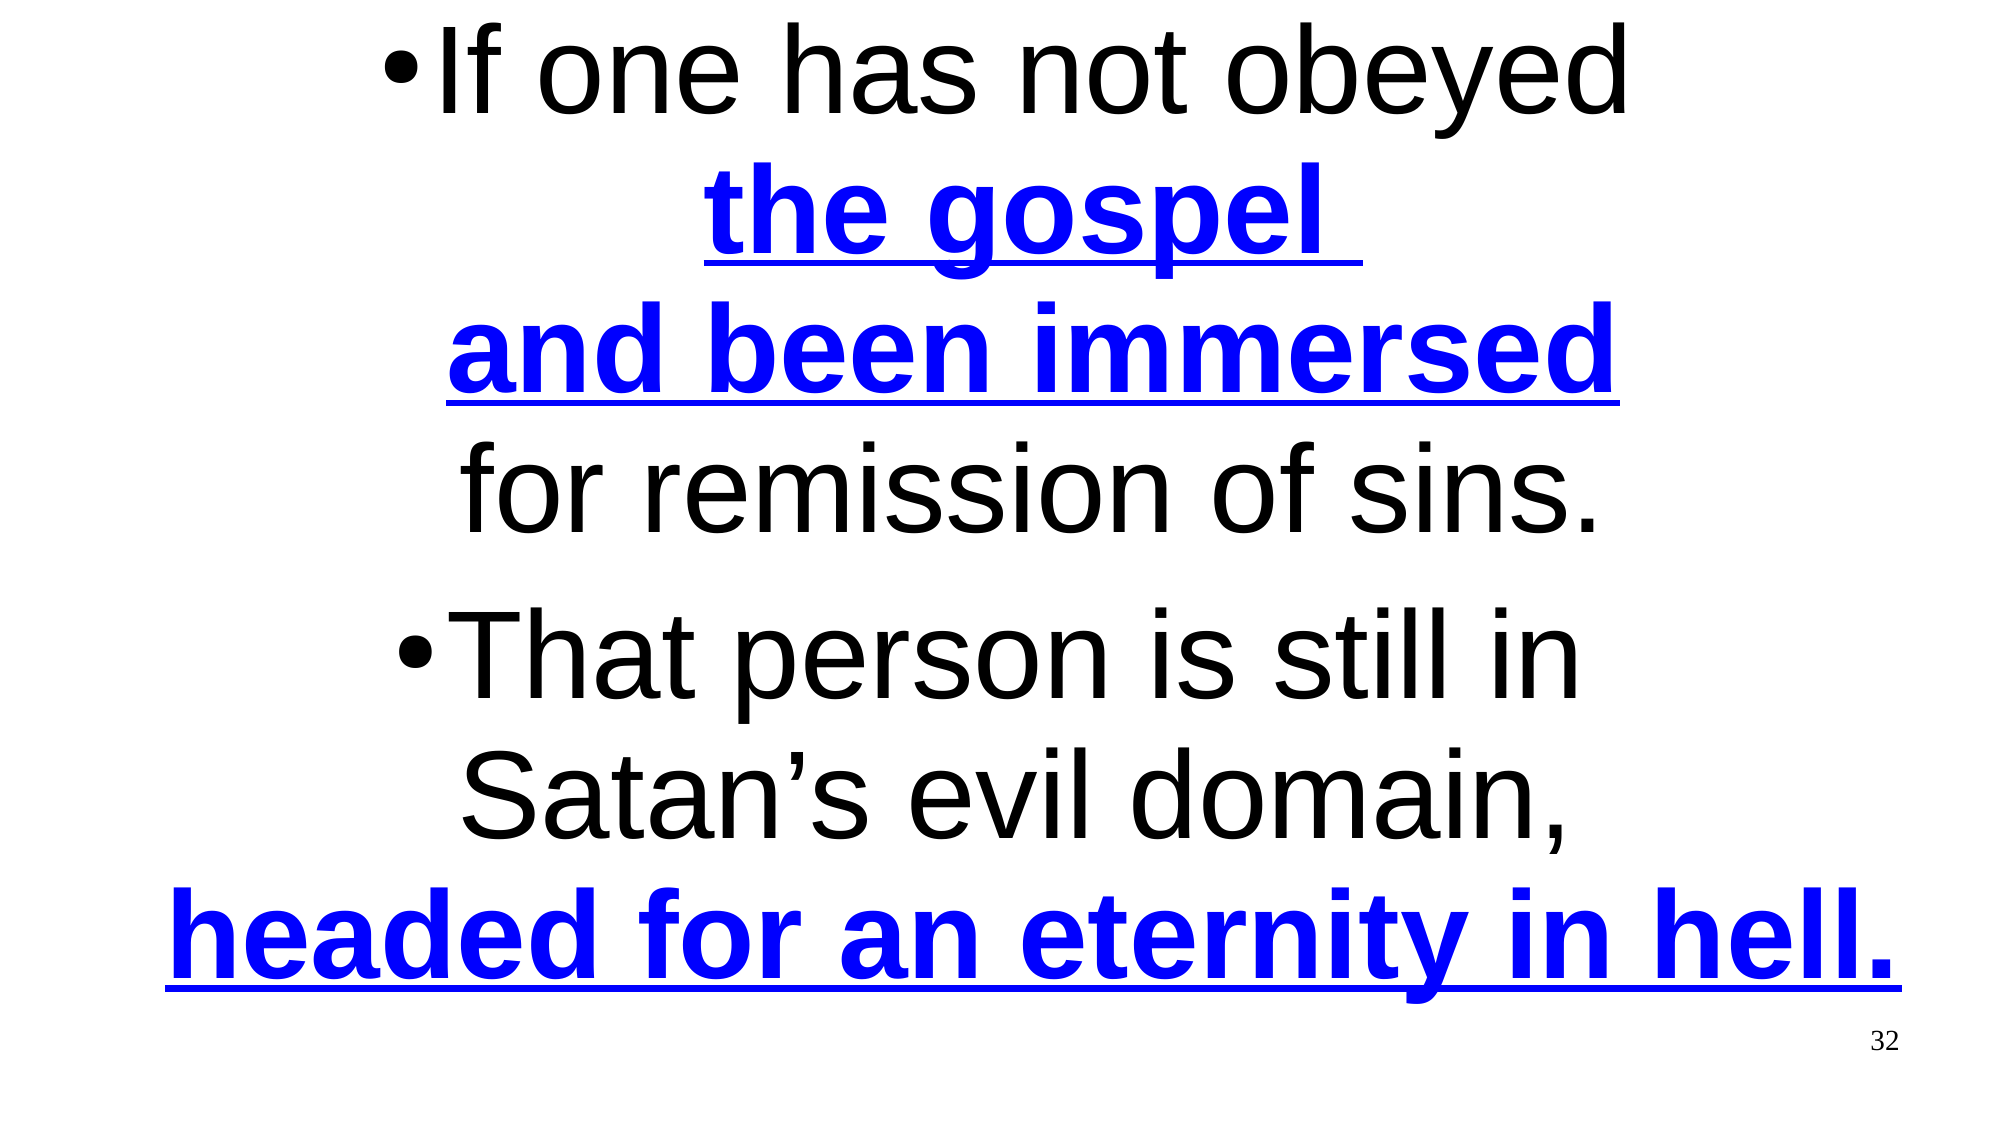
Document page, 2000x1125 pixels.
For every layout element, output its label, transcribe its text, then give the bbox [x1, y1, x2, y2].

list If one has not obeyed the gospel and been immersed for remission of sins. That person is still in Satan’s evil domain, headed for an eternity in hell. [0, 0, 1996, 1123]
